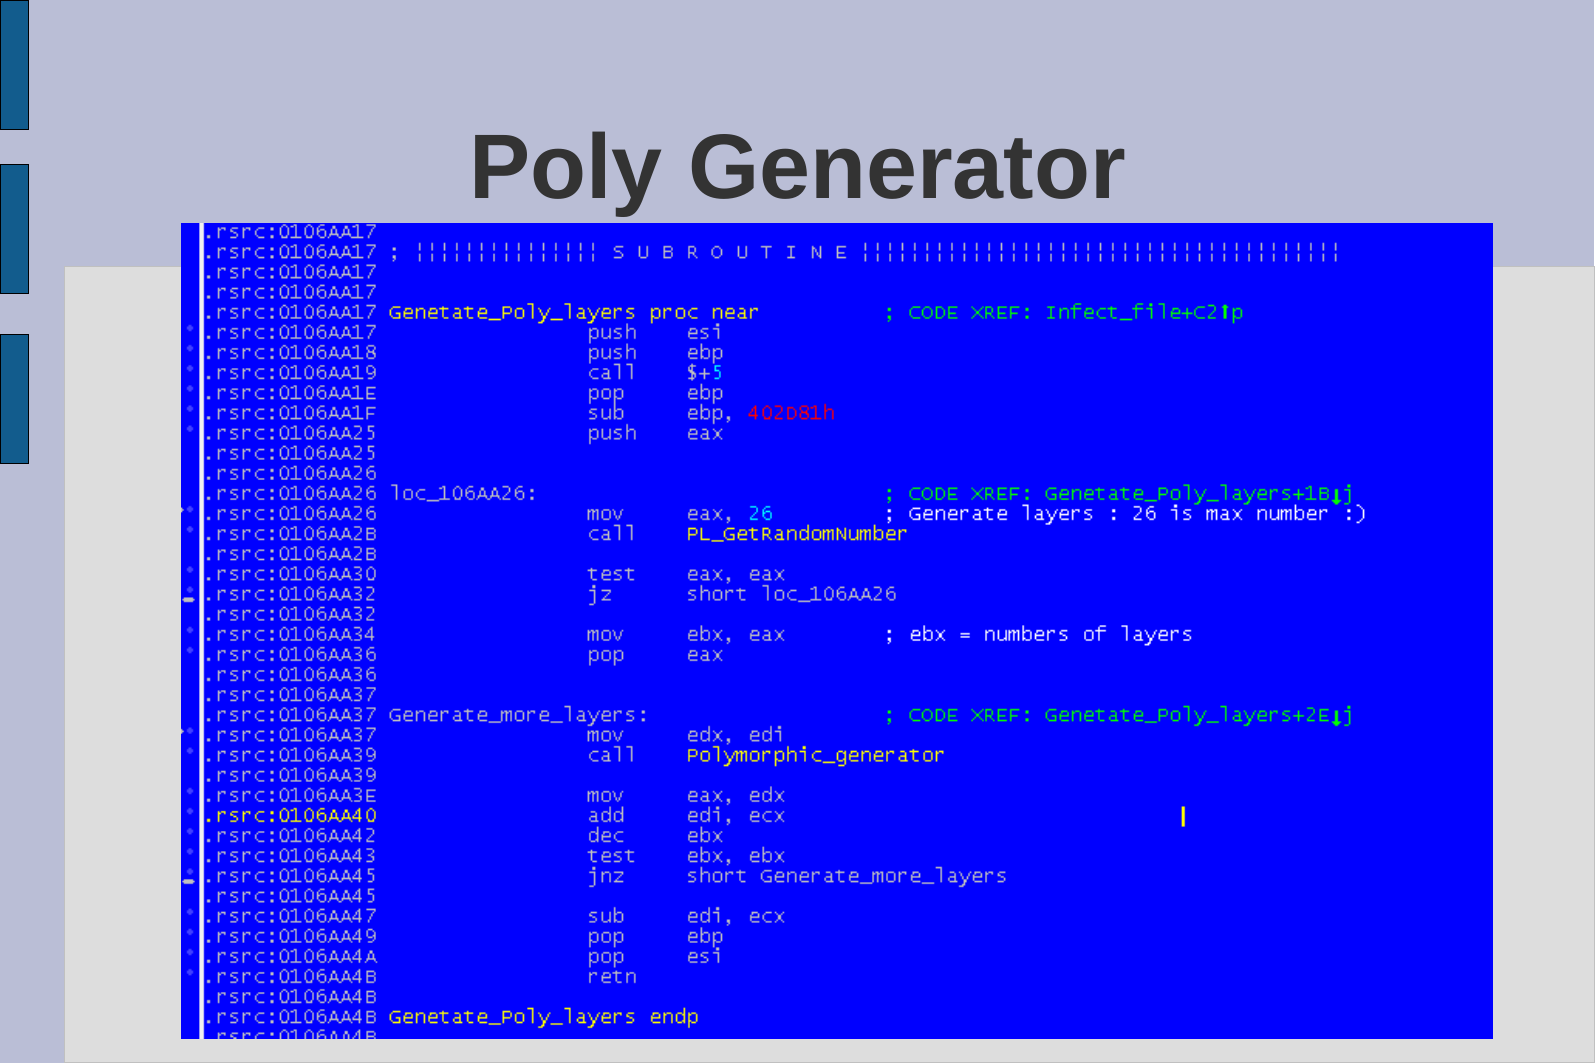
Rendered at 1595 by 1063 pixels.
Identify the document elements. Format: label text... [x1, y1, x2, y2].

picture [181, 223, 1493, 1039]
title Poly Generator [117, 78, 1479, 256]
